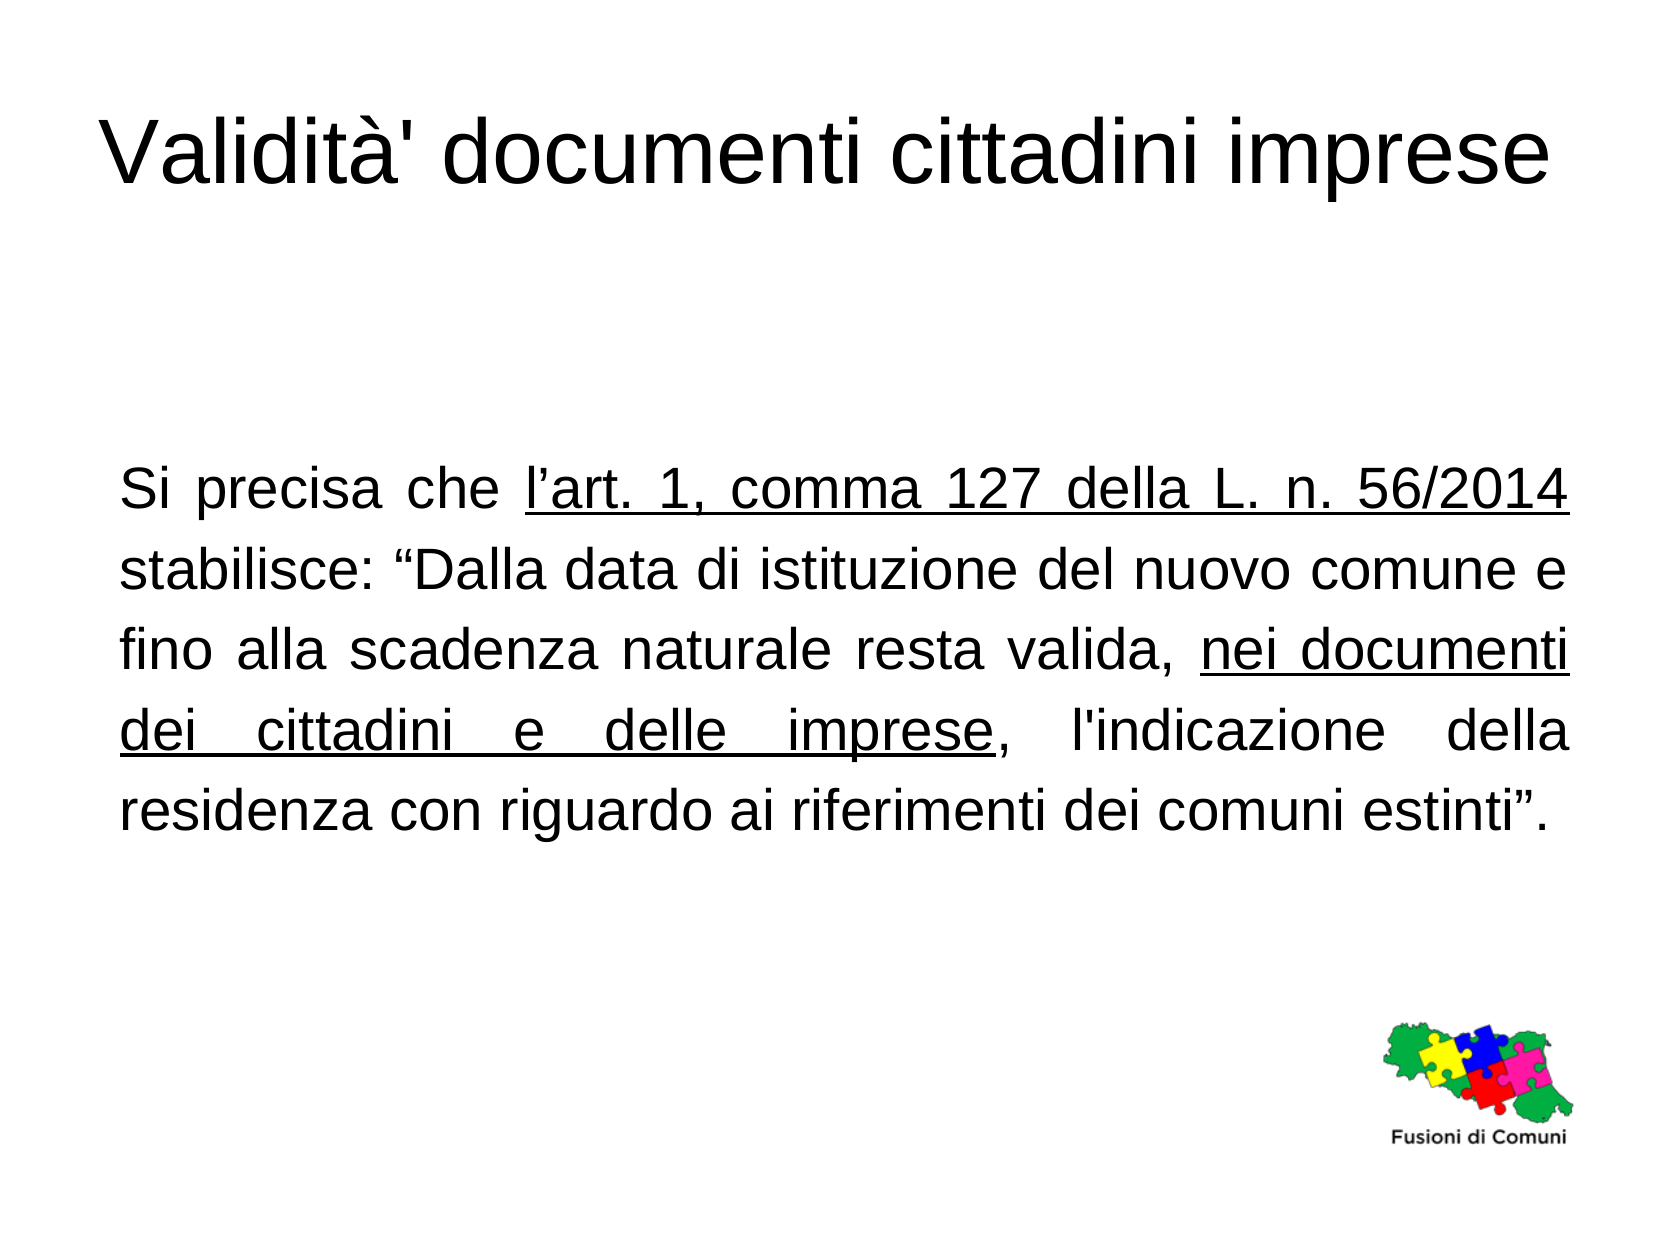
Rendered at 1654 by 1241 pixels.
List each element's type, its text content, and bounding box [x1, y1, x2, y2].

picture [1381, 1019, 1576, 1149]
text_box [8, 82, 1654, 1149]
title Validità' documenti cittadini imprese [82, 49, 1571, 257]
